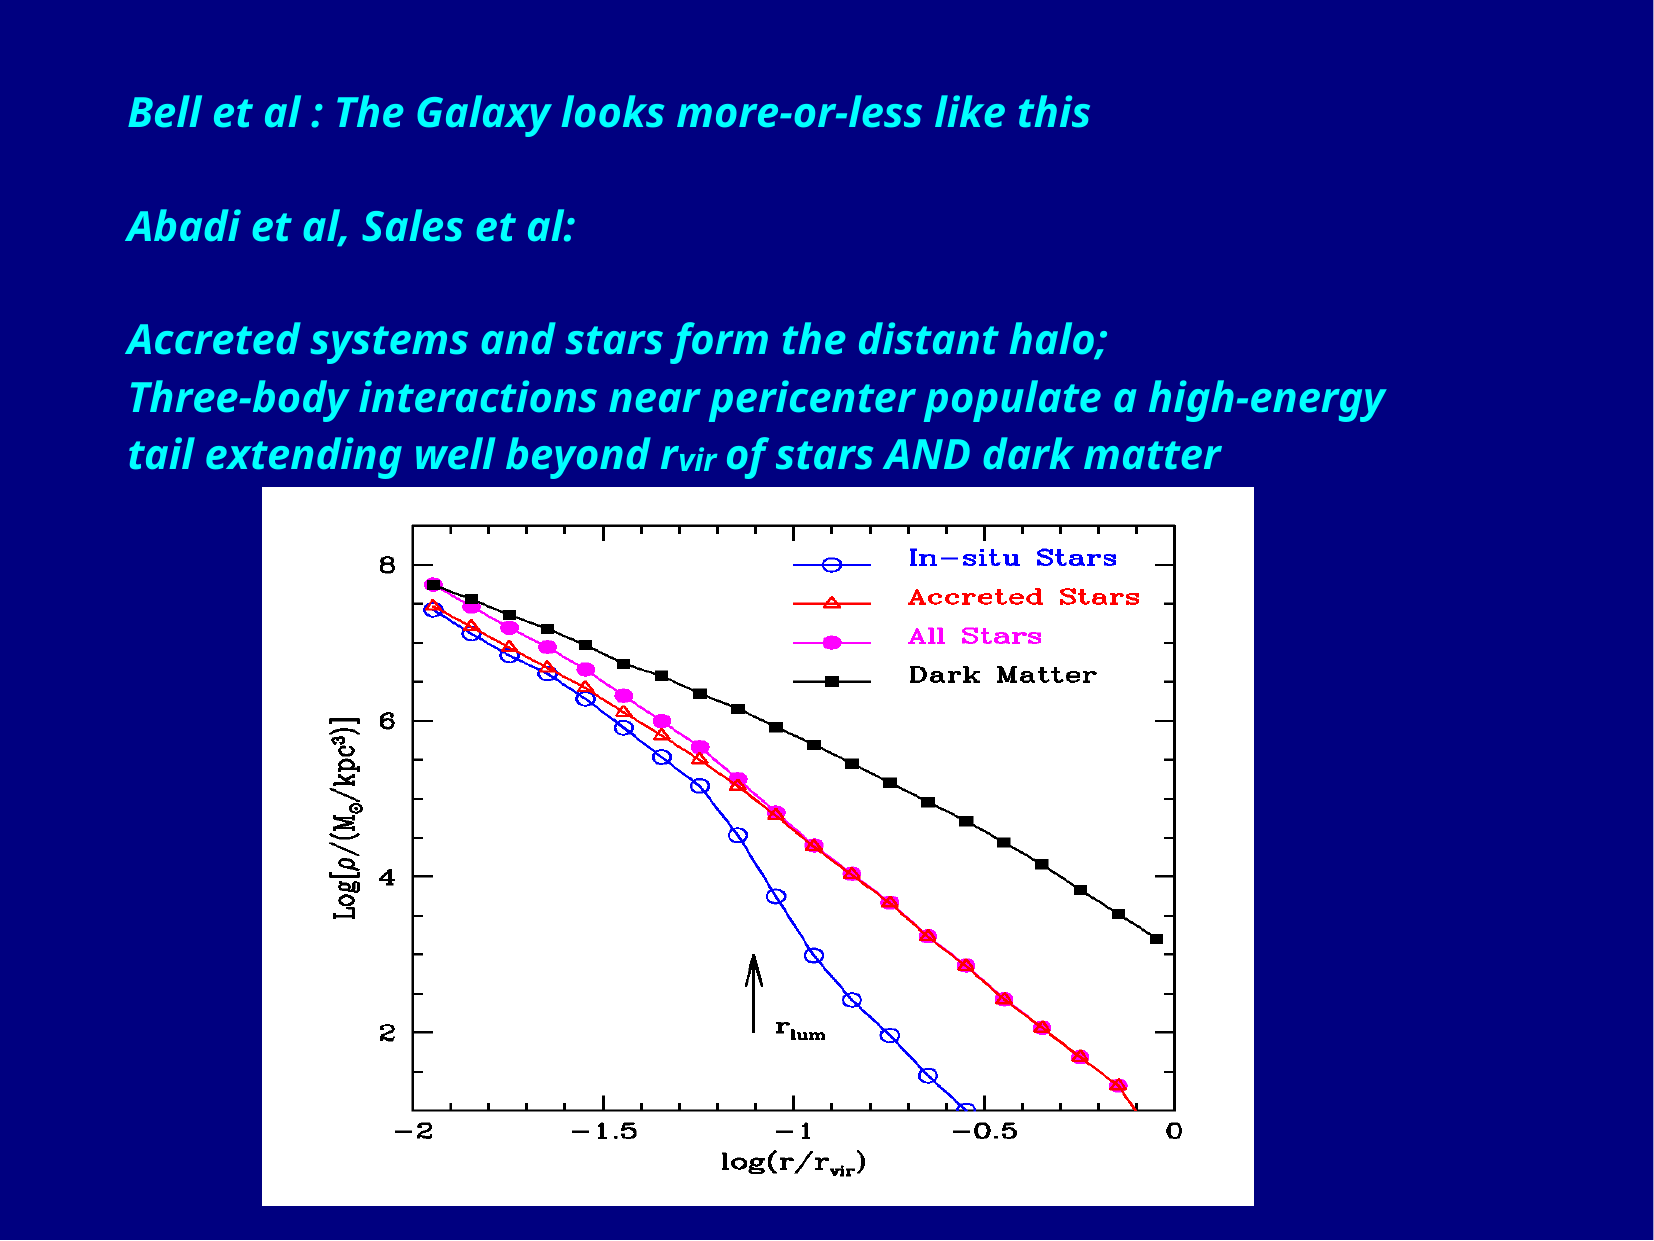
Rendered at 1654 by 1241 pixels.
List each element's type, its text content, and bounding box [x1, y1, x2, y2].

picture [262, 487, 1254, 1206]
text_box Bell et al : The Galaxy looks more-or-less like this Abadi et al, Sales et al: Accreted systems and stars form the distant halo; Three-body interactions near pericenter populate a high-energy tail extending well beyond rvir of stars AND dark matter [112, 75, 1402, 457]
